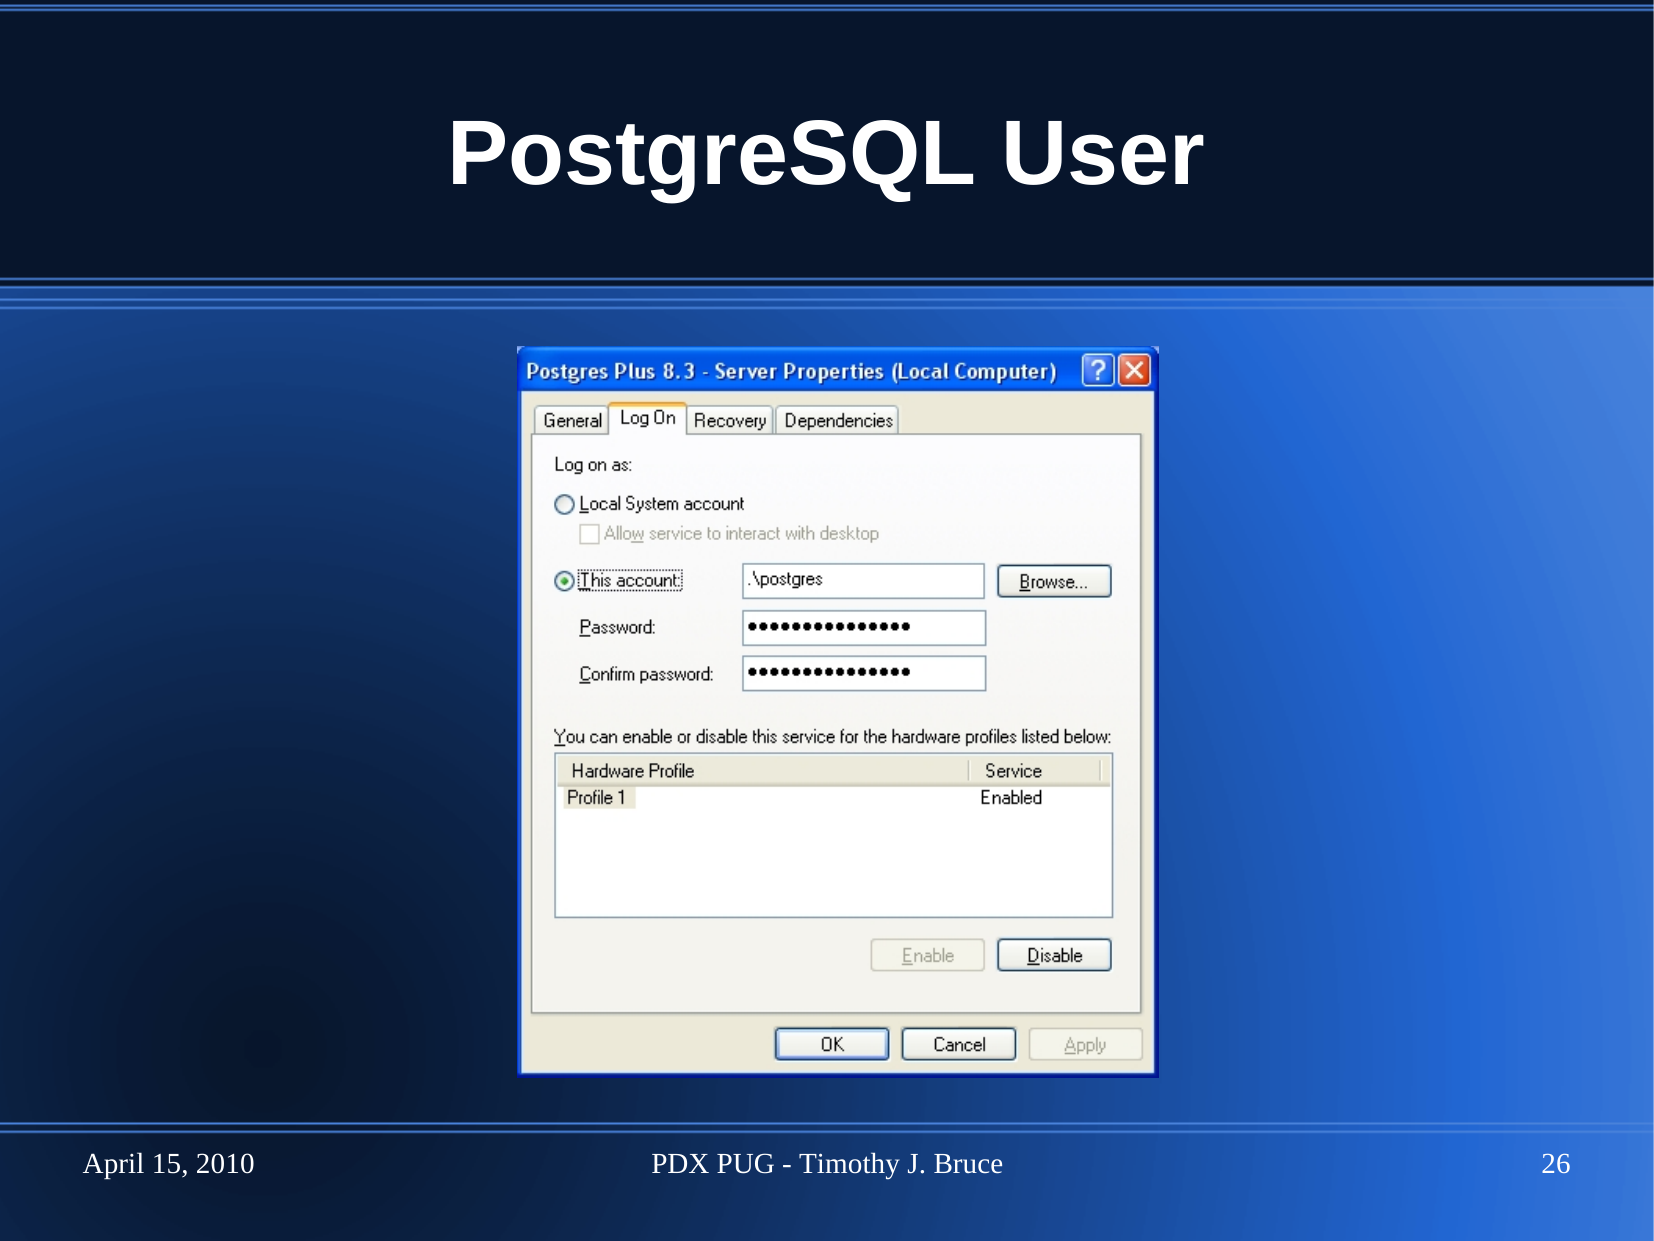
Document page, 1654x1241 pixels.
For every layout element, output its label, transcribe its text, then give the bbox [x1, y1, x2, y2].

title PostgreSQL User [82, 56, 1571, 250]
picture [0, 0, 1654, 1241]
